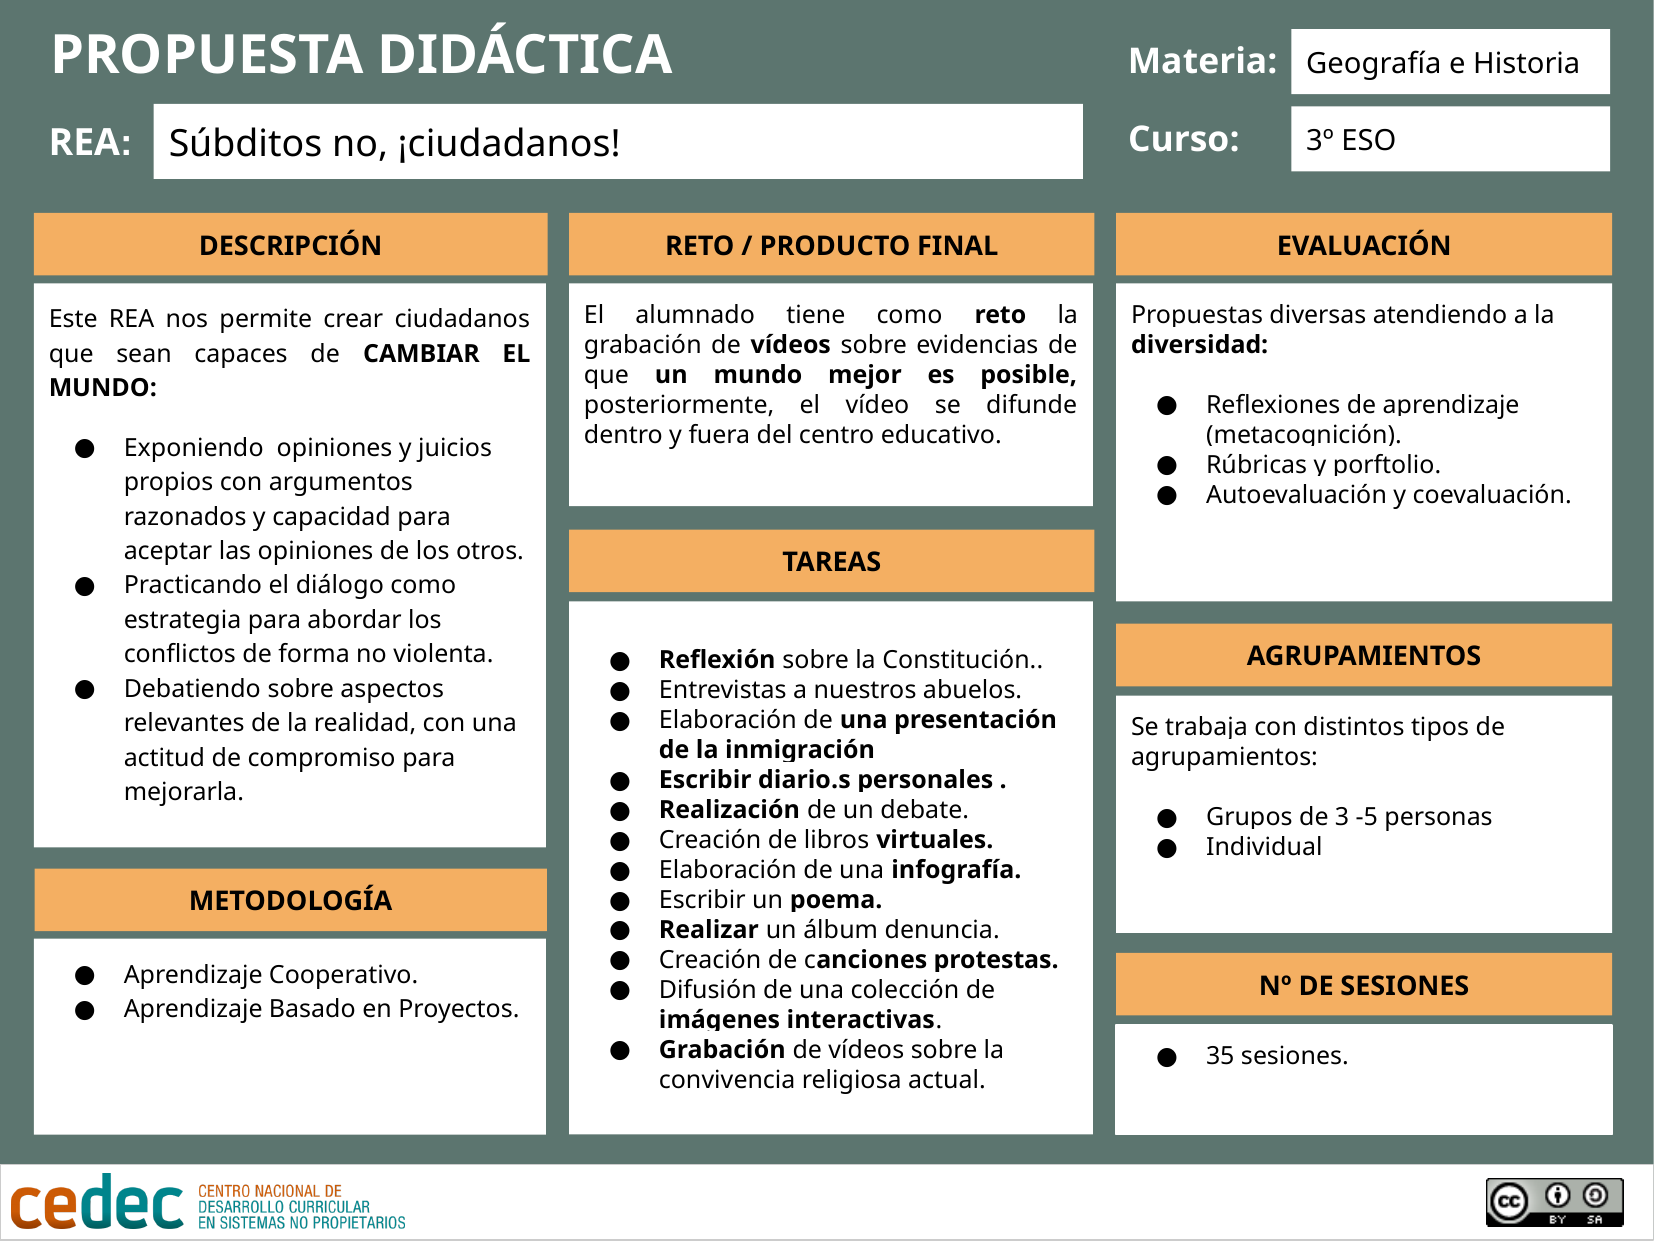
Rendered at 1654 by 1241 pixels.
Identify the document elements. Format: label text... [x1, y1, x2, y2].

text_box Materia: [1113, 30, 1291, 94]
text_box 35 sesiones. [1116, 1024, 1613, 1135]
text_box Súbditos no, ¡ciudadanos! [153, 103, 1083, 179]
text_box Este REA nos permite crear ciudadanos que sean capaces de CAMBIAR EL MUNDO: Exponiendo opiniones y juicios propios con argumentos razonados y capacidad para aceptar las opiniones de los otros. Practicando el diálogo como estrategia para abordar los conflictos de forma no violenta. Debatiendo sobre aspectos relevantes de la realidad, con una actitud de compromiso para mejorarla. [33, 283, 546, 848]
text_box RETO / PRODUCTO FINAL [569, 212, 1095, 276]
text_box DESCRIPCIÓN [33, 212, 548, 276]
text_box METODOLOGÍA [34, 868, 547, 932]
text_box Reflexión sobre la Constitución.. Entrevistas a nuestros abuelos. Elaboración de una presentación de la inmigración Escribir diario.s personales . Realización de un debate. Creación de libros virtuales. Elaboración de una infografía. Escribir un poema. Realizar un álbum denuncia. Creación de canciones protestas. Difusión de una colección de imágenes interactivas. Grabación de vídeos sobre la convivencia religiosa actual. [569, 601, 1093, 1135]
text_box REA: [33, 110, 153, 174]
text_box Propuestas diversas atendiendo a la diversidad: Reflexiones de aprendizaje (metacognición). Rúbricas y porftolio. Autoevaluación y coevaluación. [1116, 283, 1613, 602]
text_box Aprendizaje Cooperativo. Aprendizaje Basado en Proyectos. [33, 938, 546, 1135]
text_box Se trabaja con distintos tipos de agrupamientos: Grupos de 3 -5 personas Individual [1116, 695, 1613, 933]
text_box TAREAS [569, 529, 1095, 593]
text_box El alumnado tiene como reto la grabación de vídeos sobre evidencias de que un mundo mejor es posible, posteriormente, el vídeo se difunde dentro y fuera del centro educativo. [569, 283, 1093, 507]
text_box PROPUESTA DIDÁCTICA [35, 11, 697, 110]
text_box AGRUPAMIENTOS [1116, 623, 1613, 687]
text_box Geografía e Historia [1291, 29, 1611, 95]
text_box EVALUACIÓN [1116, 212, 1613, 276]
picture [11, 1173, 405, 1229]
text_box Nº DE SESIONES [1116, 952, 1613, 1016]
text_box [0, 1164, 1654, 1241]
text_box Curso: [1113, 109, 1303, 173]
picture [1486, 1178, 1624, 1227]
text_box 3º ESO [1291, 106, 1611, 172]
